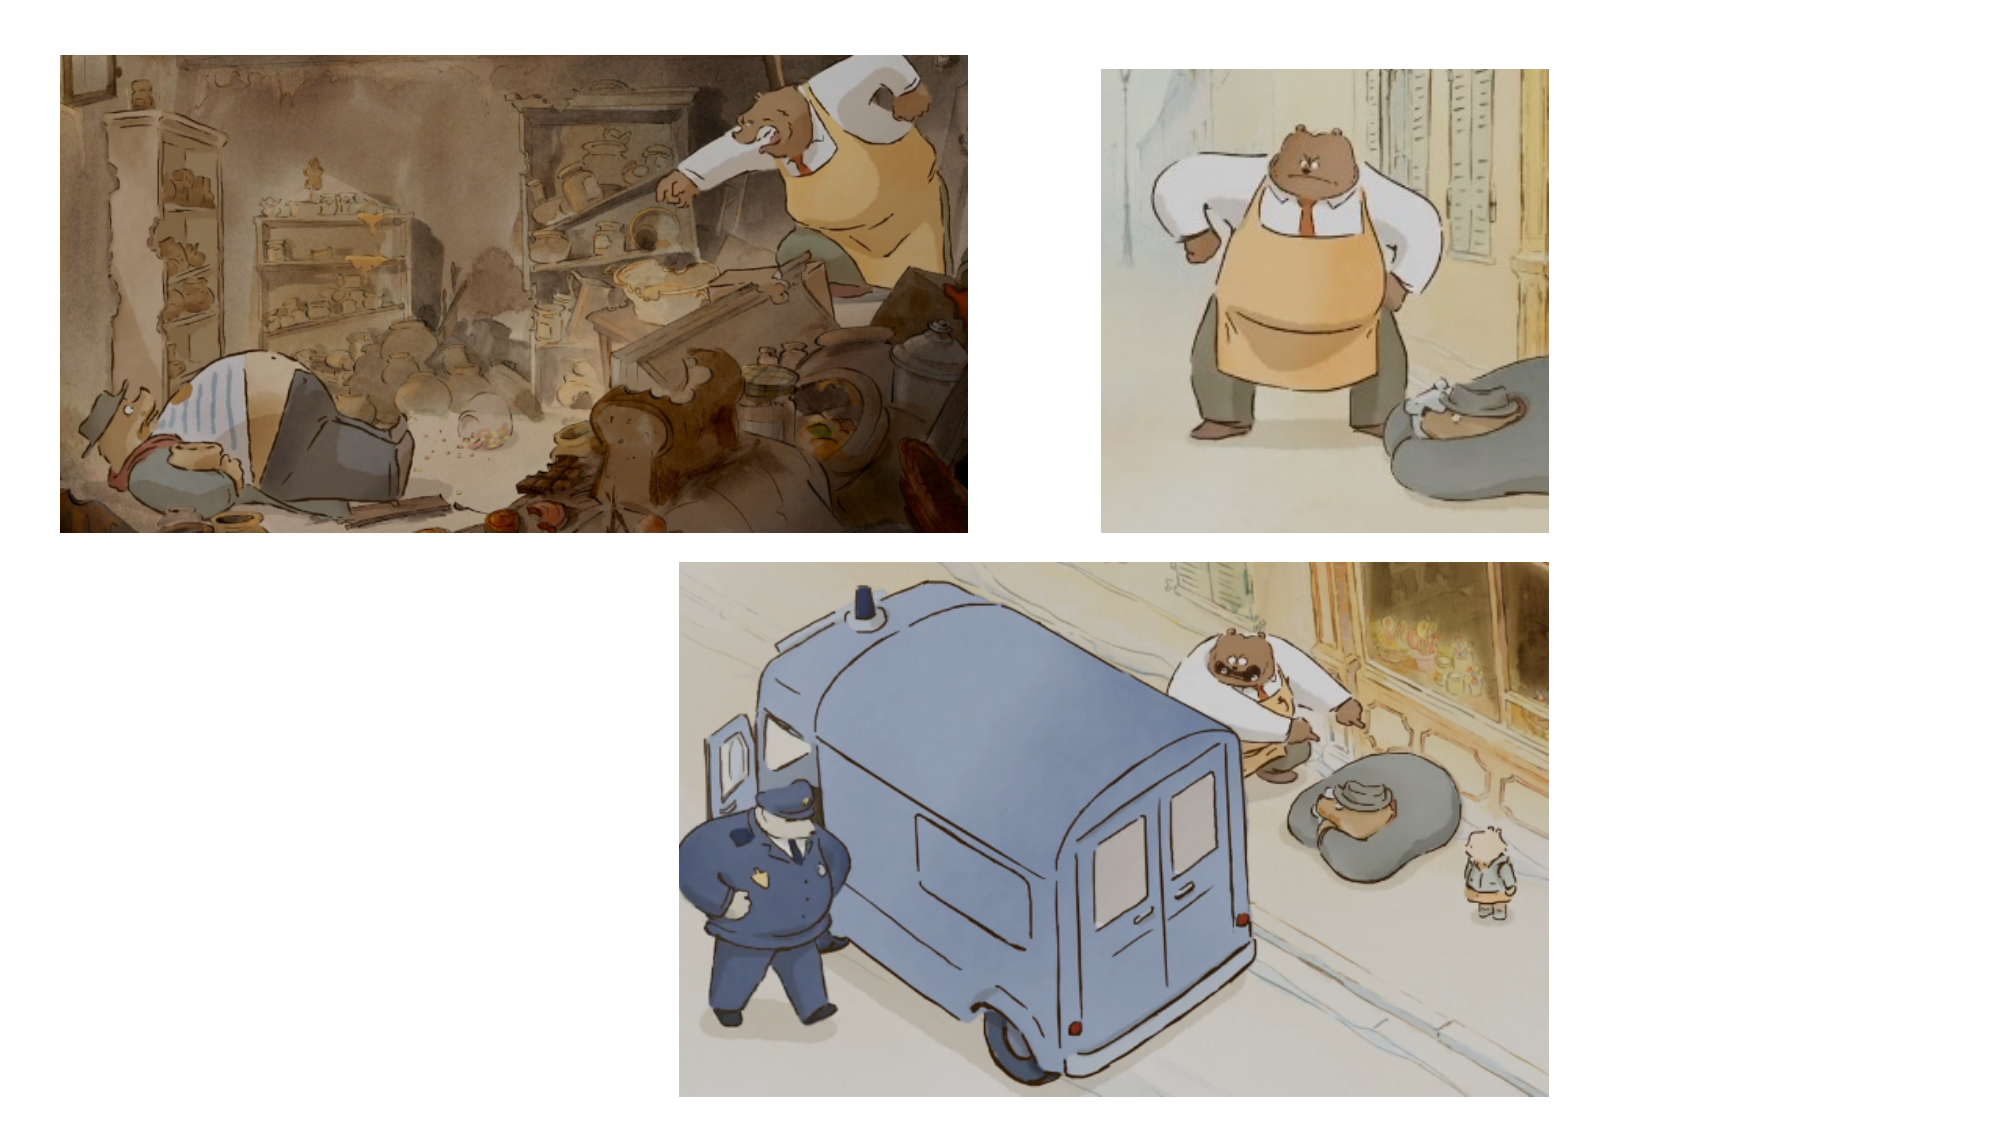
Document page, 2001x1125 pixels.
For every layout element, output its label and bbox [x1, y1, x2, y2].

picture [679, 562, 1549, 1097]
picture [60, 55, 968, 533]
picture [1101, 69, 1549, 533]
